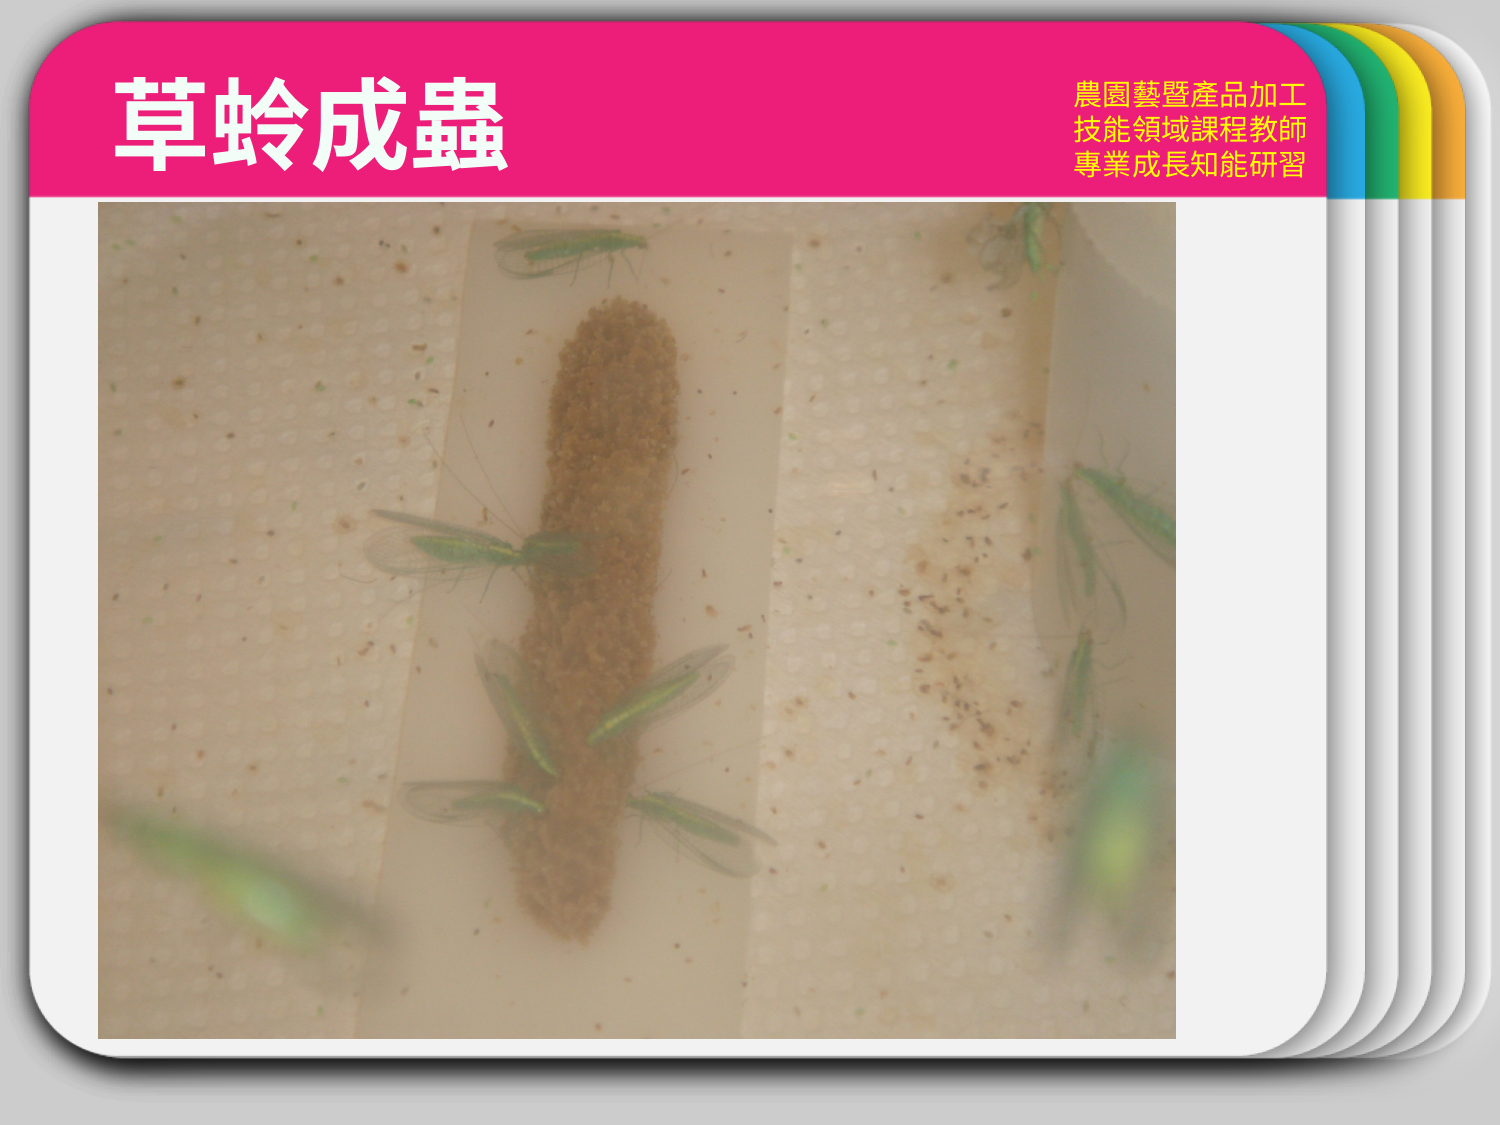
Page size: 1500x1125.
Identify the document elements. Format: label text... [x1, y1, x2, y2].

text_box 農園藝暨產品加工技能領域課程教師專業成長知能研習 [1058, 68, 1344, 190]
text_box 草蛉成蟲 [95, 54, 550, 192]
picture [0, 0, 1500, 1125]
